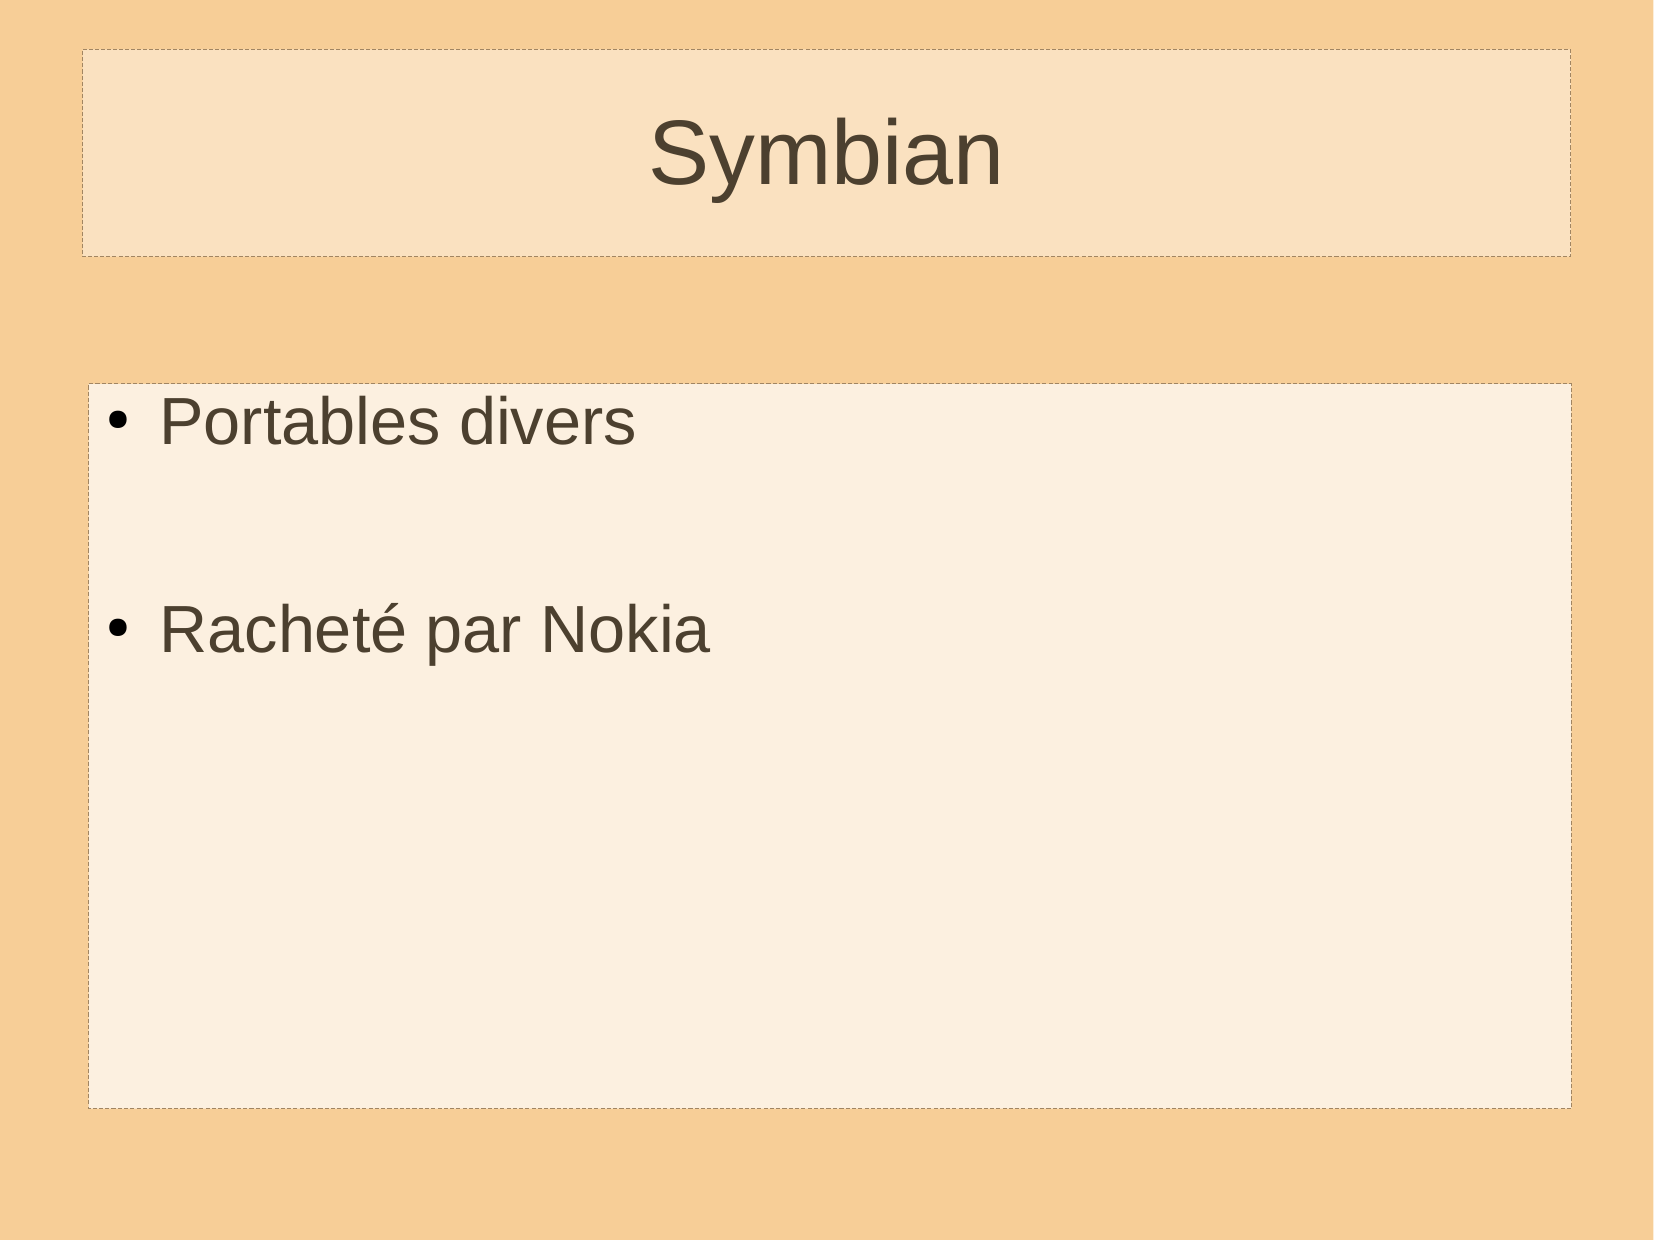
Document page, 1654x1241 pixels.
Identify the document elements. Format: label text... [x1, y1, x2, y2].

list Portables divers Racheté par Nokia [88, 383, 1572, 1109]
title Symbian [82, 49, 1571, 257]
